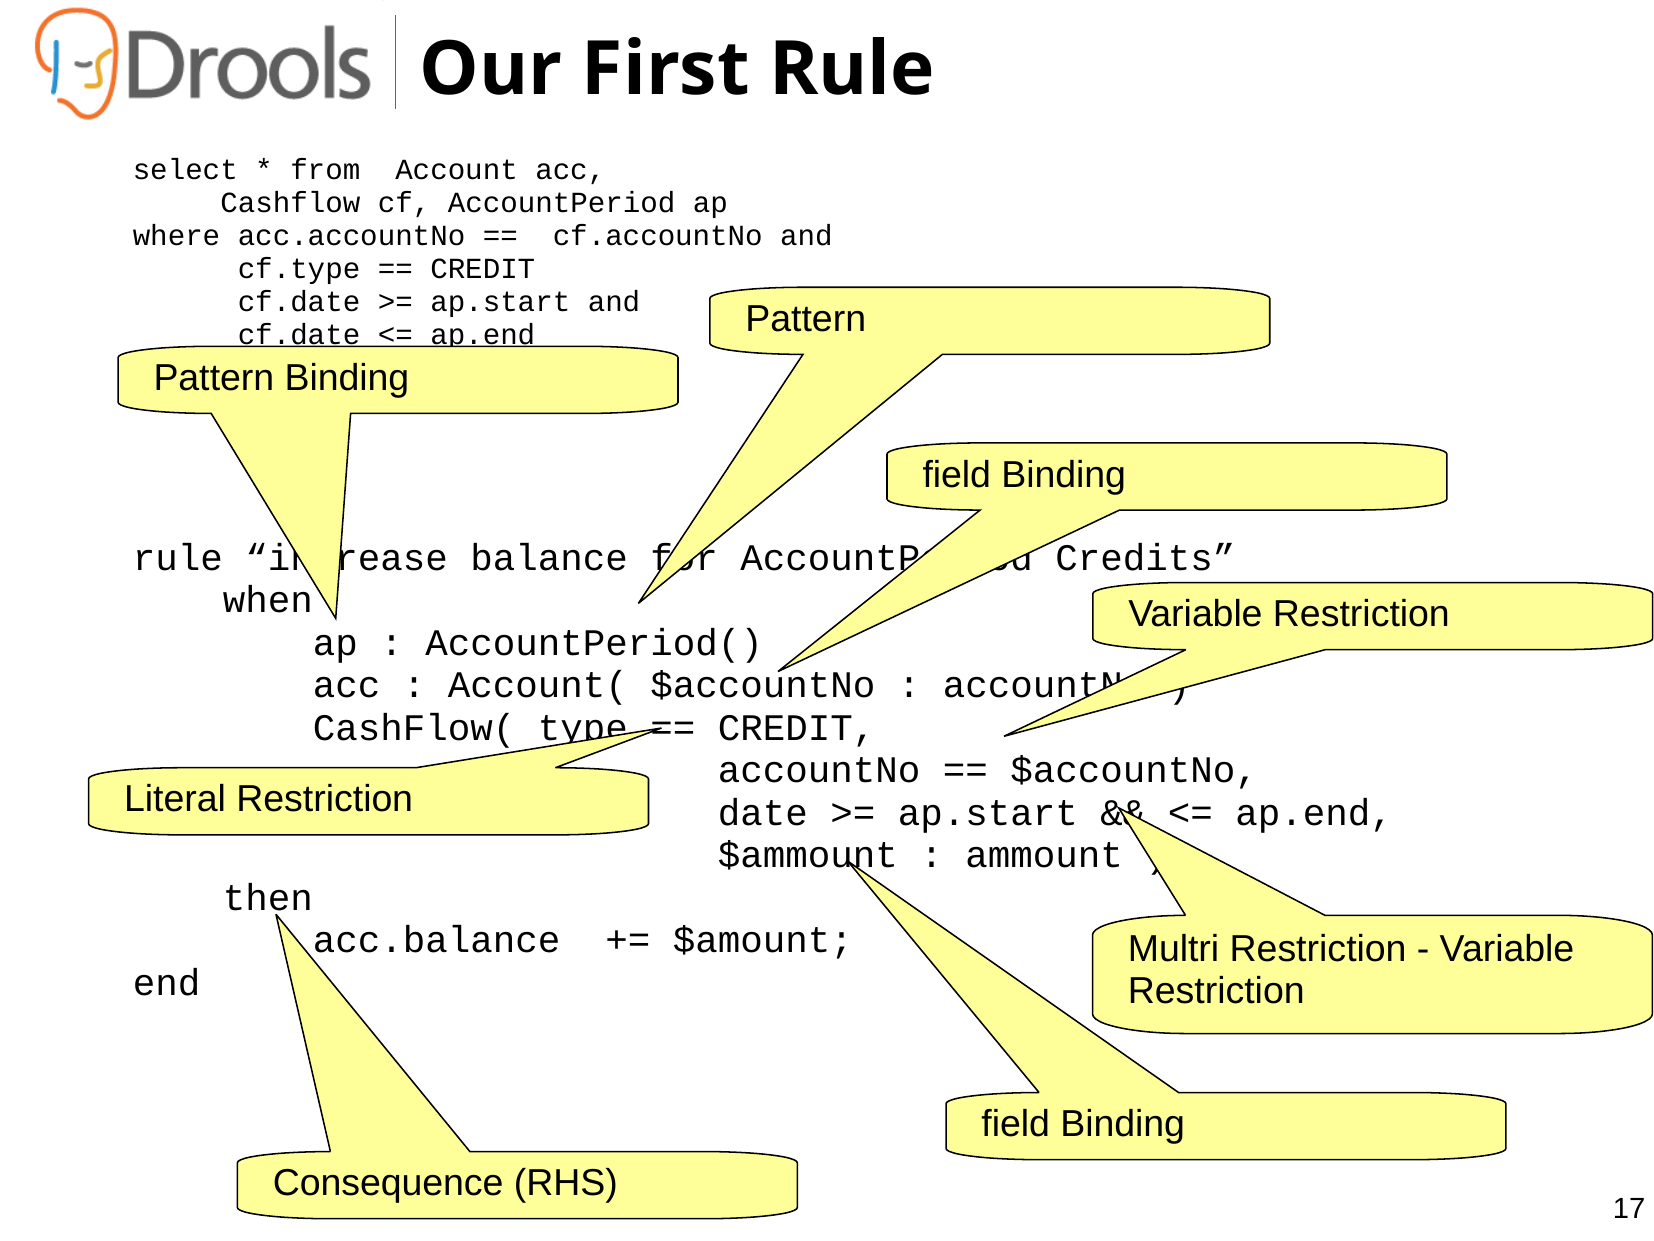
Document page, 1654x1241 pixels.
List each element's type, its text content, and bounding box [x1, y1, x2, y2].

title Our First Rule [419, 5, 1630, 125]
text_box Variable Restriction [1003, 582, 1653, 737]
text_box field Binding [777, 442, 1447, 672]
text_box rule “increase balance for AccountPeriod Credits” when ap : AccountPeriod() acc : Account( $accountNo : accountNo ) CashFlow( type == CREDIT, accountNo == $accountNo, date >= ap.start && <= ap.end, $ammount : ammount ) then acc.balance += $amount; end [118, 531, 1447, 1152]
picture [29, 0, 384, 126]
text_box Literal Restriction [88, 728, 662, 835]
text_box Pattern Binding [118, 346, 679, 619]
text_box Pattern [638, 287, 1270, 604]
text_box Multri Restriction - Variable Restriction [1092, 807, 1653, 1034]
text_box field Binding [847, 861, 1506, 1160]
text_box Consequence (RHS) [237, 914, 798, 1219]
text_box select * from Account acc, Cashflow cf, AccountPeriod ap where acc.accountNo == cf.accountNo and cf.type == CREDIT cf.date >= ap.start and cf.date <= ap.end [118, 147, 905, 350]
text_box trigger : acc.balance += cf.amount [147, 336, 650, 349]
